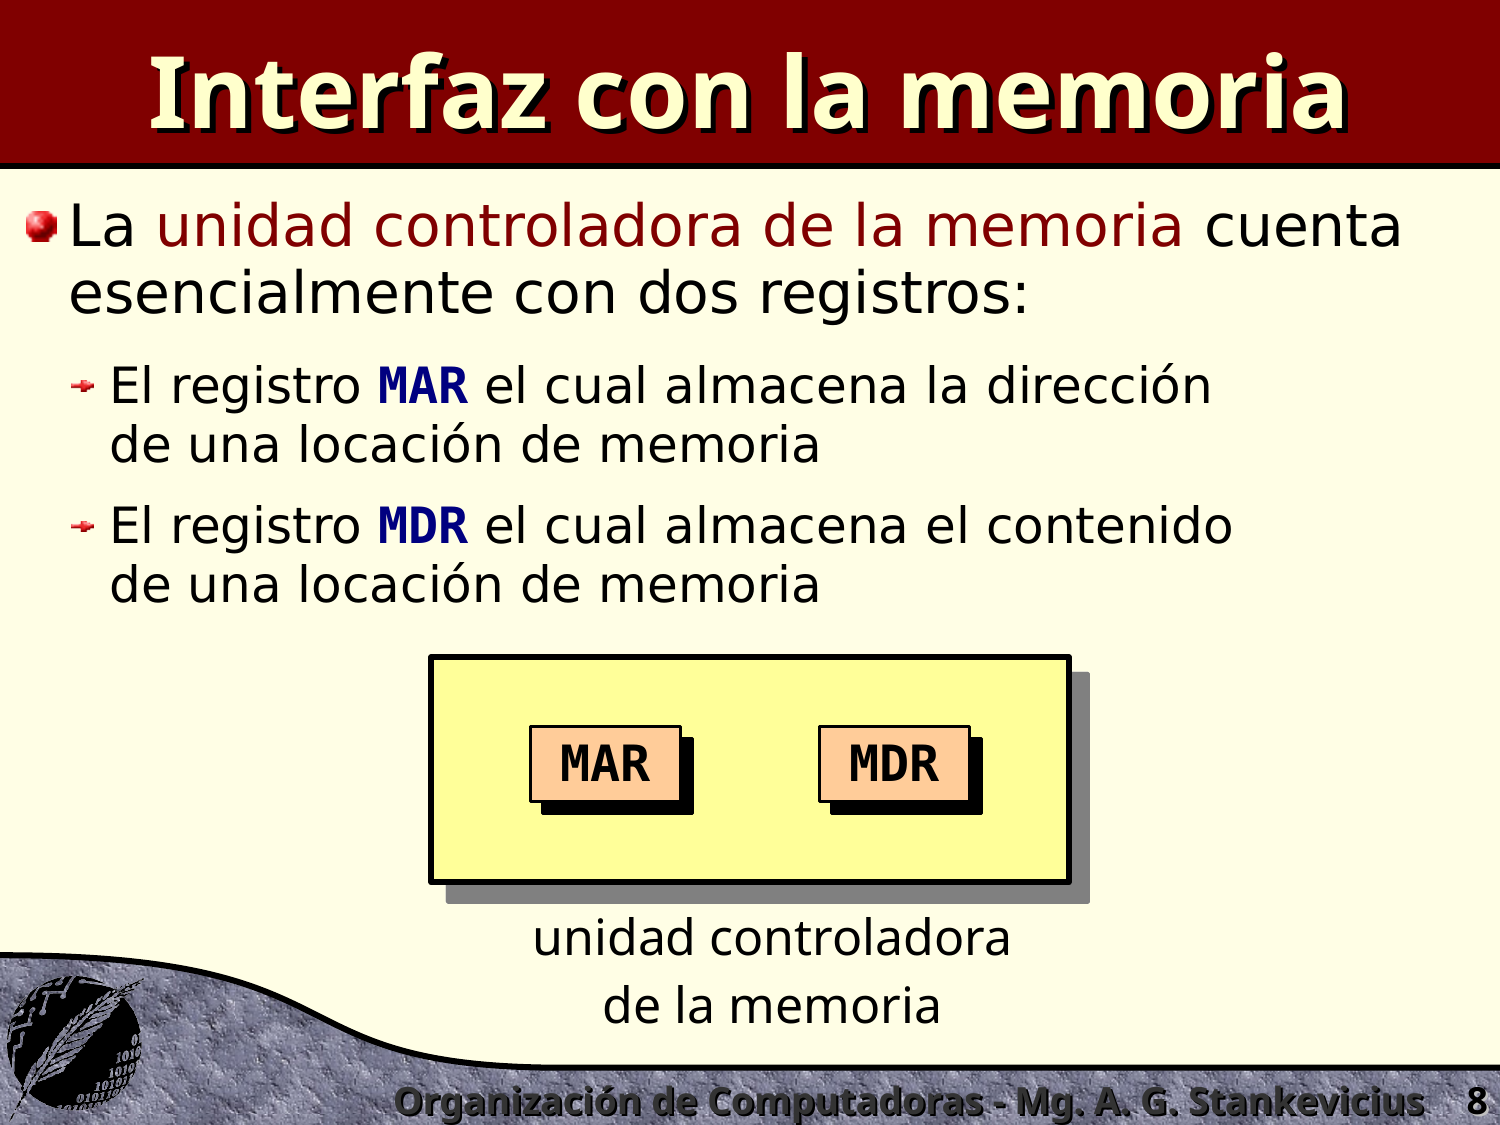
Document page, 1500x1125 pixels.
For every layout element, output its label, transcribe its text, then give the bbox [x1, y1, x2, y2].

text_box unidad controladora de la memoria [517, 894, 1010, 1050]
text_box MDR [819, 726, 970, 802]
title Interfaz con la memoria [15, 5, 1485, 160]
text_box MAR [530, 726, 681, 802]
picture [1058, 1100, 1065, 1110]
text_box [431, 657, 1069, 883]
picture [802, 1100, 806, 1110]
picture [0, 959, 1500, 1125]
picture [448, 1100, 455, 1110]
list La unidad controladora de la memoria cuenta esencialmente con dos registros: El registro MAR el cual almacena la dirección de una locación de memoria El registro MDR el cual almacena el contenido de una locación de memoria [11, 192, 1486, 935]
